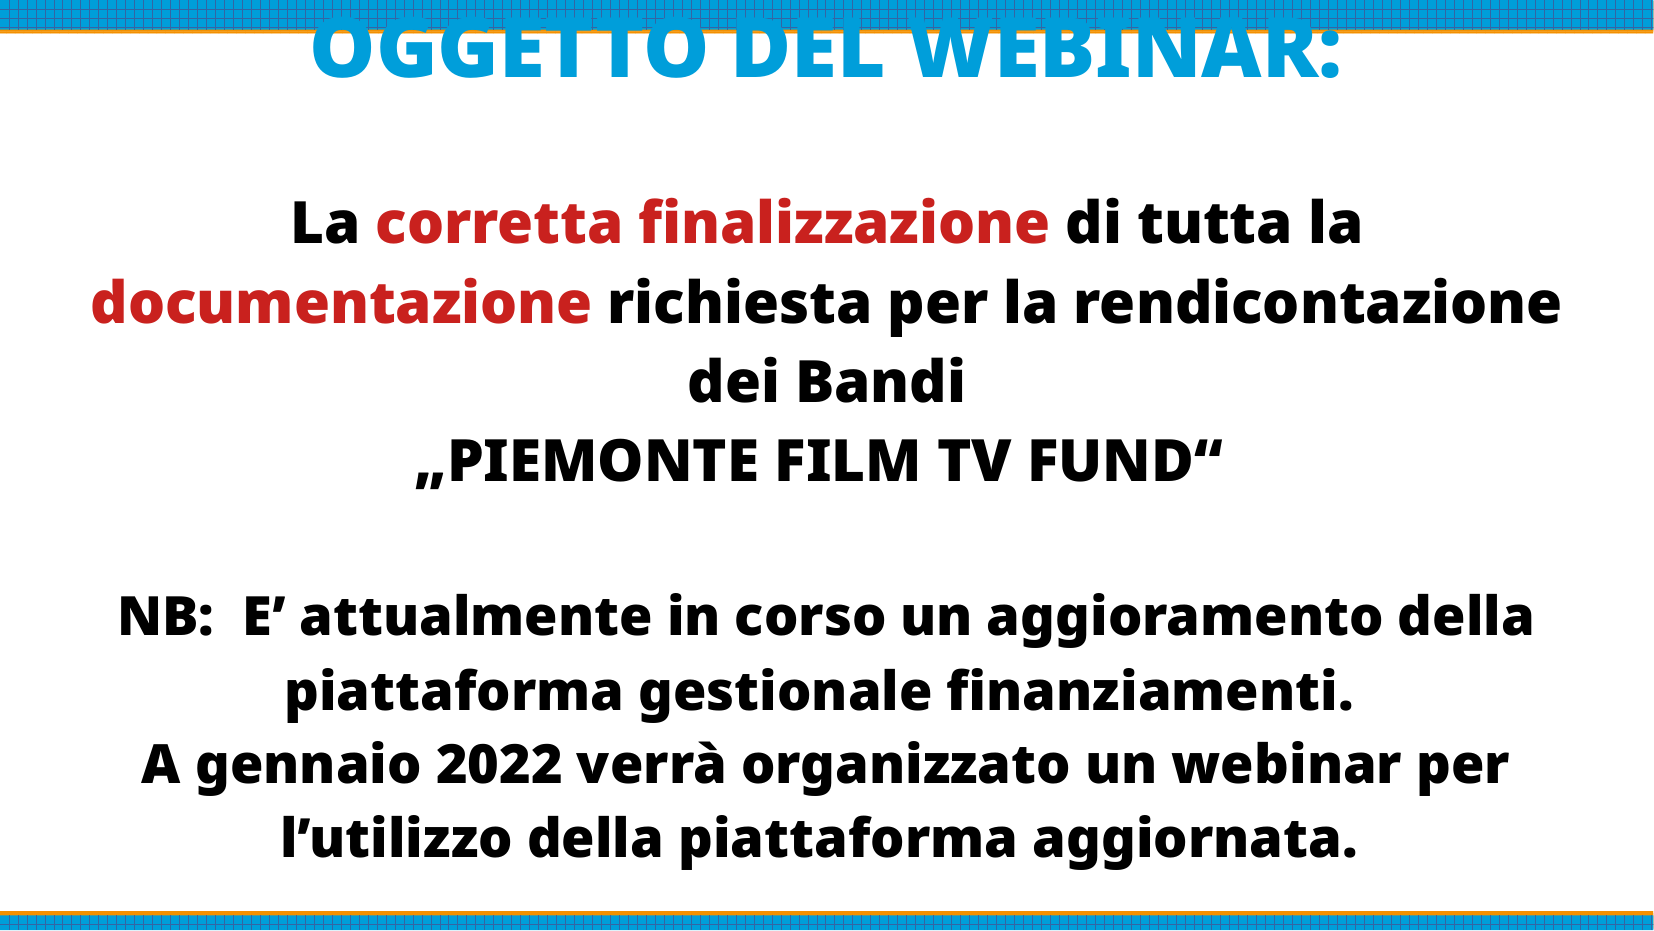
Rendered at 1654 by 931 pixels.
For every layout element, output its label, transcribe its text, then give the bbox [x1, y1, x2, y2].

subtitle OGGETTO DEL WEBINAR: La corretta finalizzazione di tutta la documentazione richiesta per la rendicontazione dei Bandi „PIEMONTE FILM TV FUND“ NB: E’ attualmente in corso un aggioramento della piattaforma gestionale finanziamenti. A gennaio 2022 verrà organizzato un webinar per l’utilizzo della piattaforma aggiornata. [88, 63, 1565, 913]
